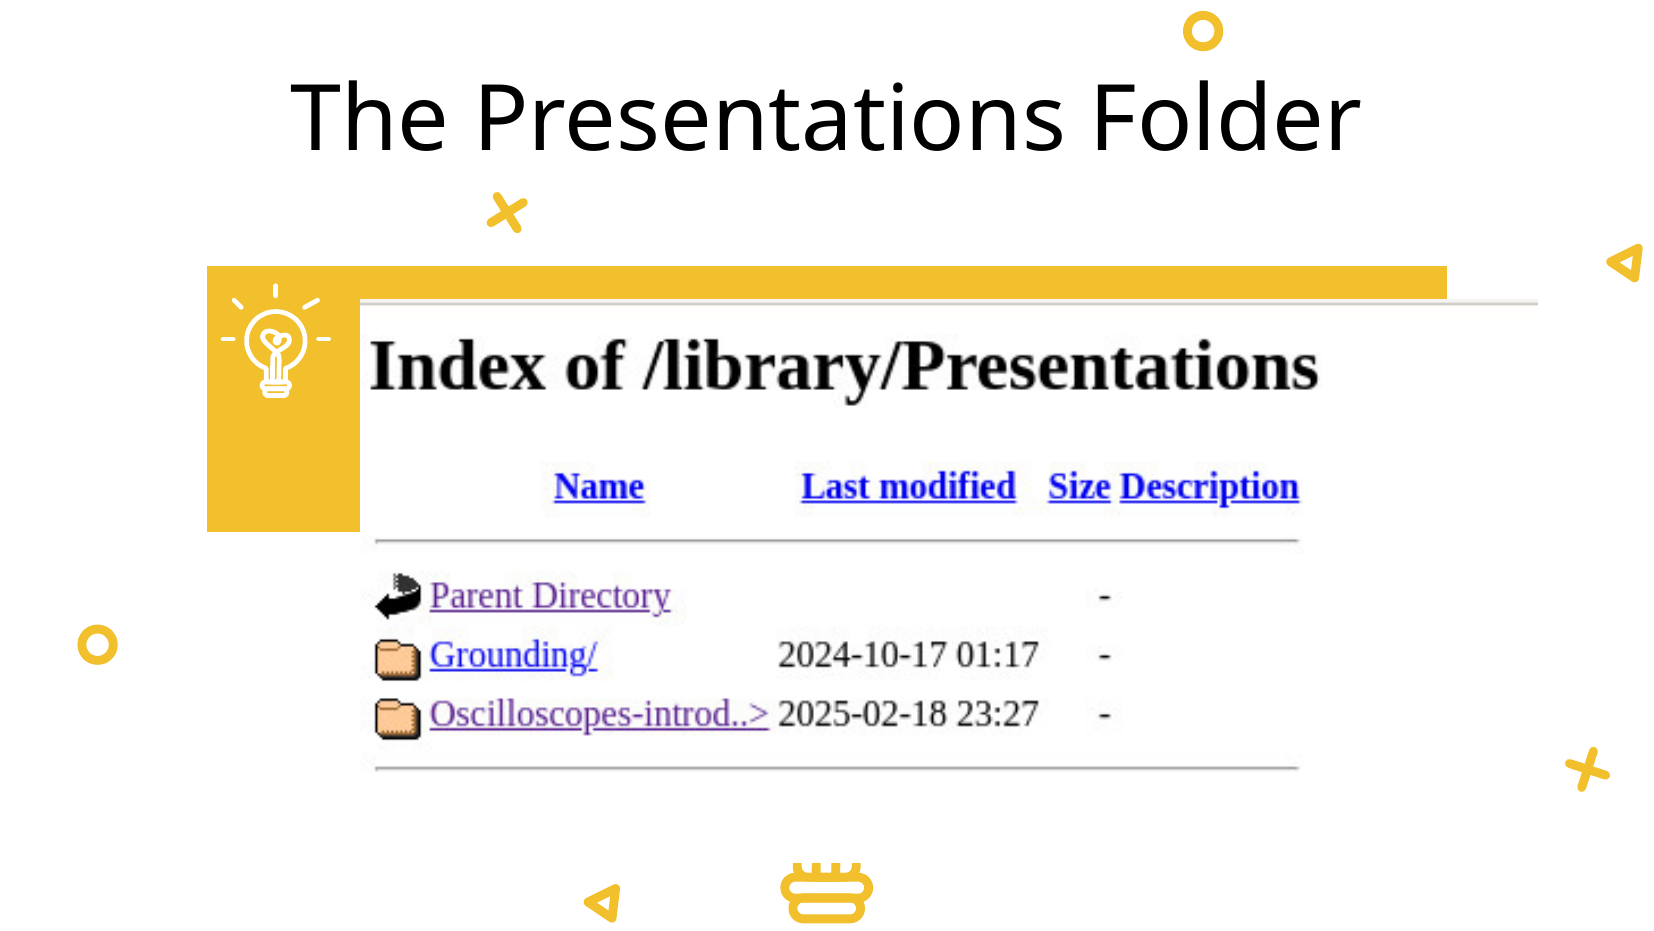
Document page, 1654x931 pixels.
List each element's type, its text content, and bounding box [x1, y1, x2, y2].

title The Presentations Folder [82, 37, 1571, 193]
picture [360, 299, 1538, 863]
